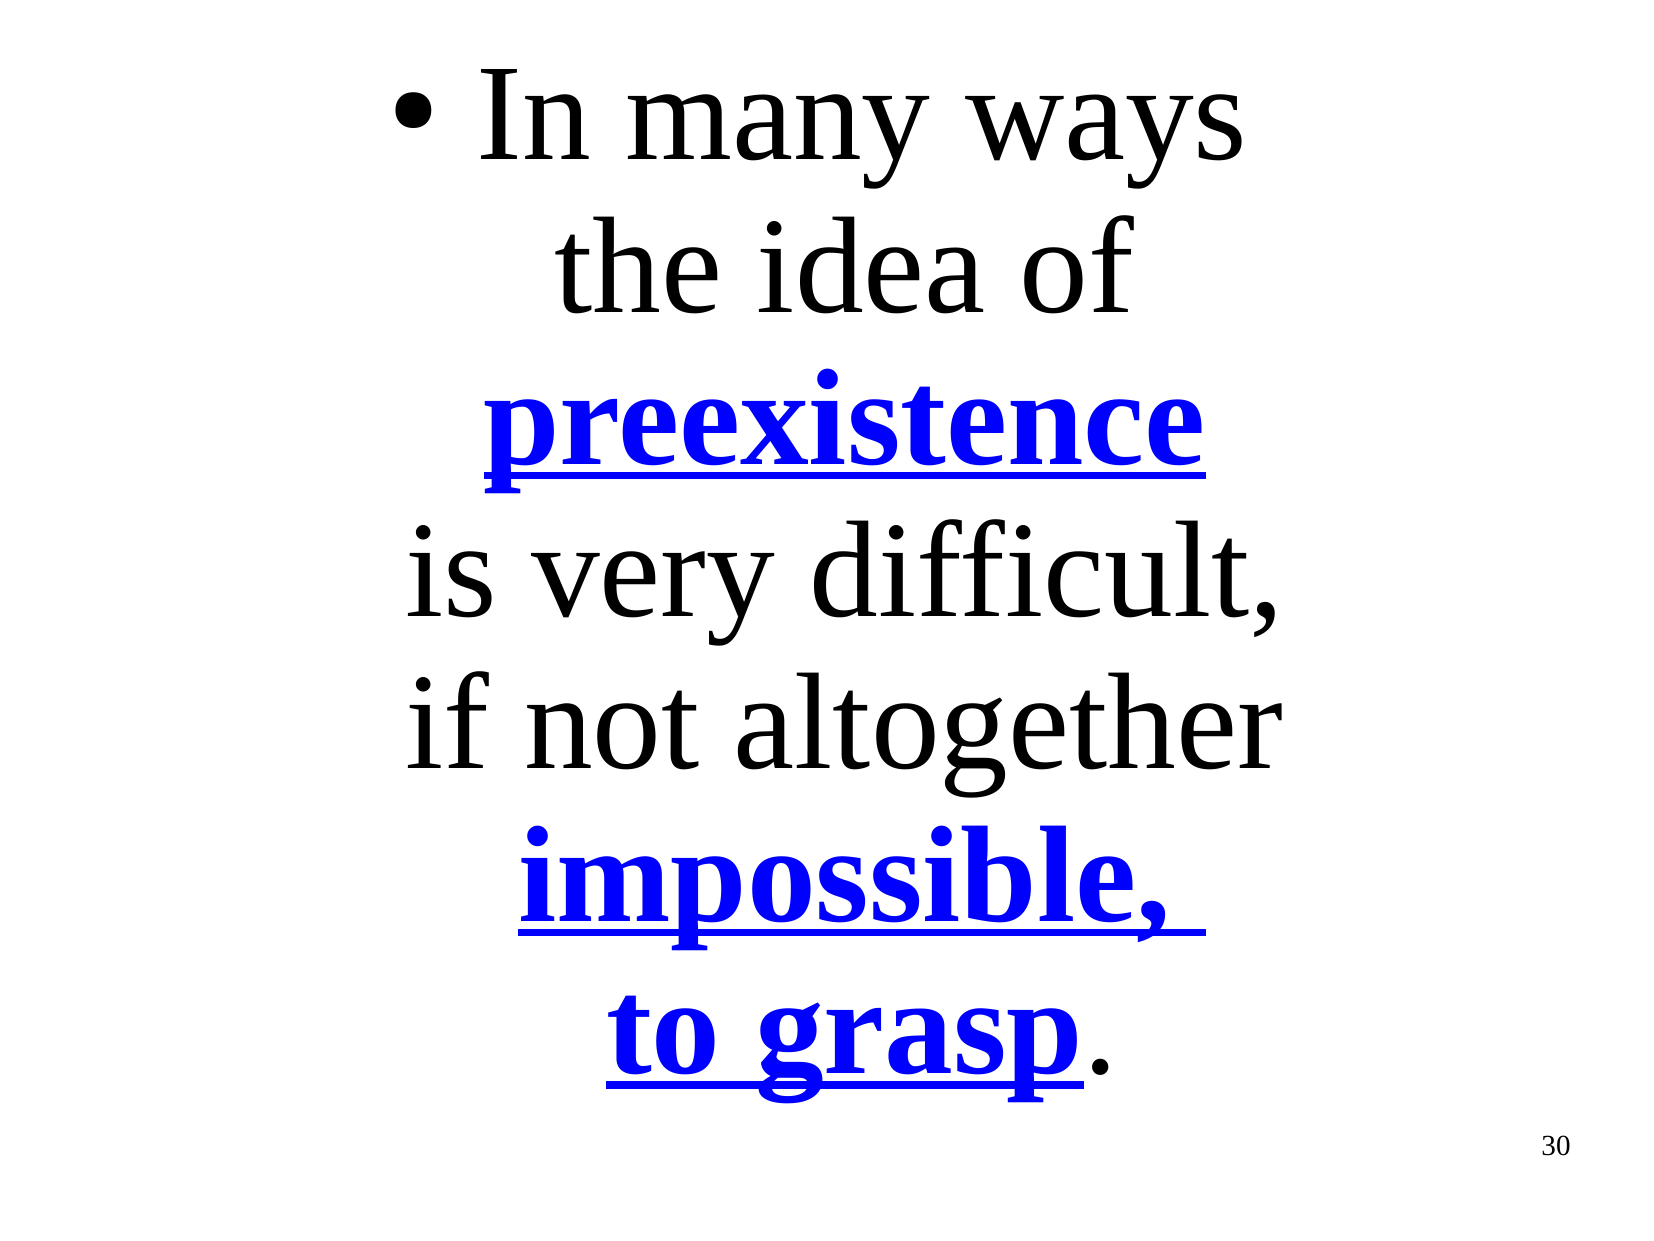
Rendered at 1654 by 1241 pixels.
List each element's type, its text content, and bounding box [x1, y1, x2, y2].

list In many ways the idea of preexistence is very difficult, if not altogether impossible, to grasp. [82, 37, 1571, 1201]
